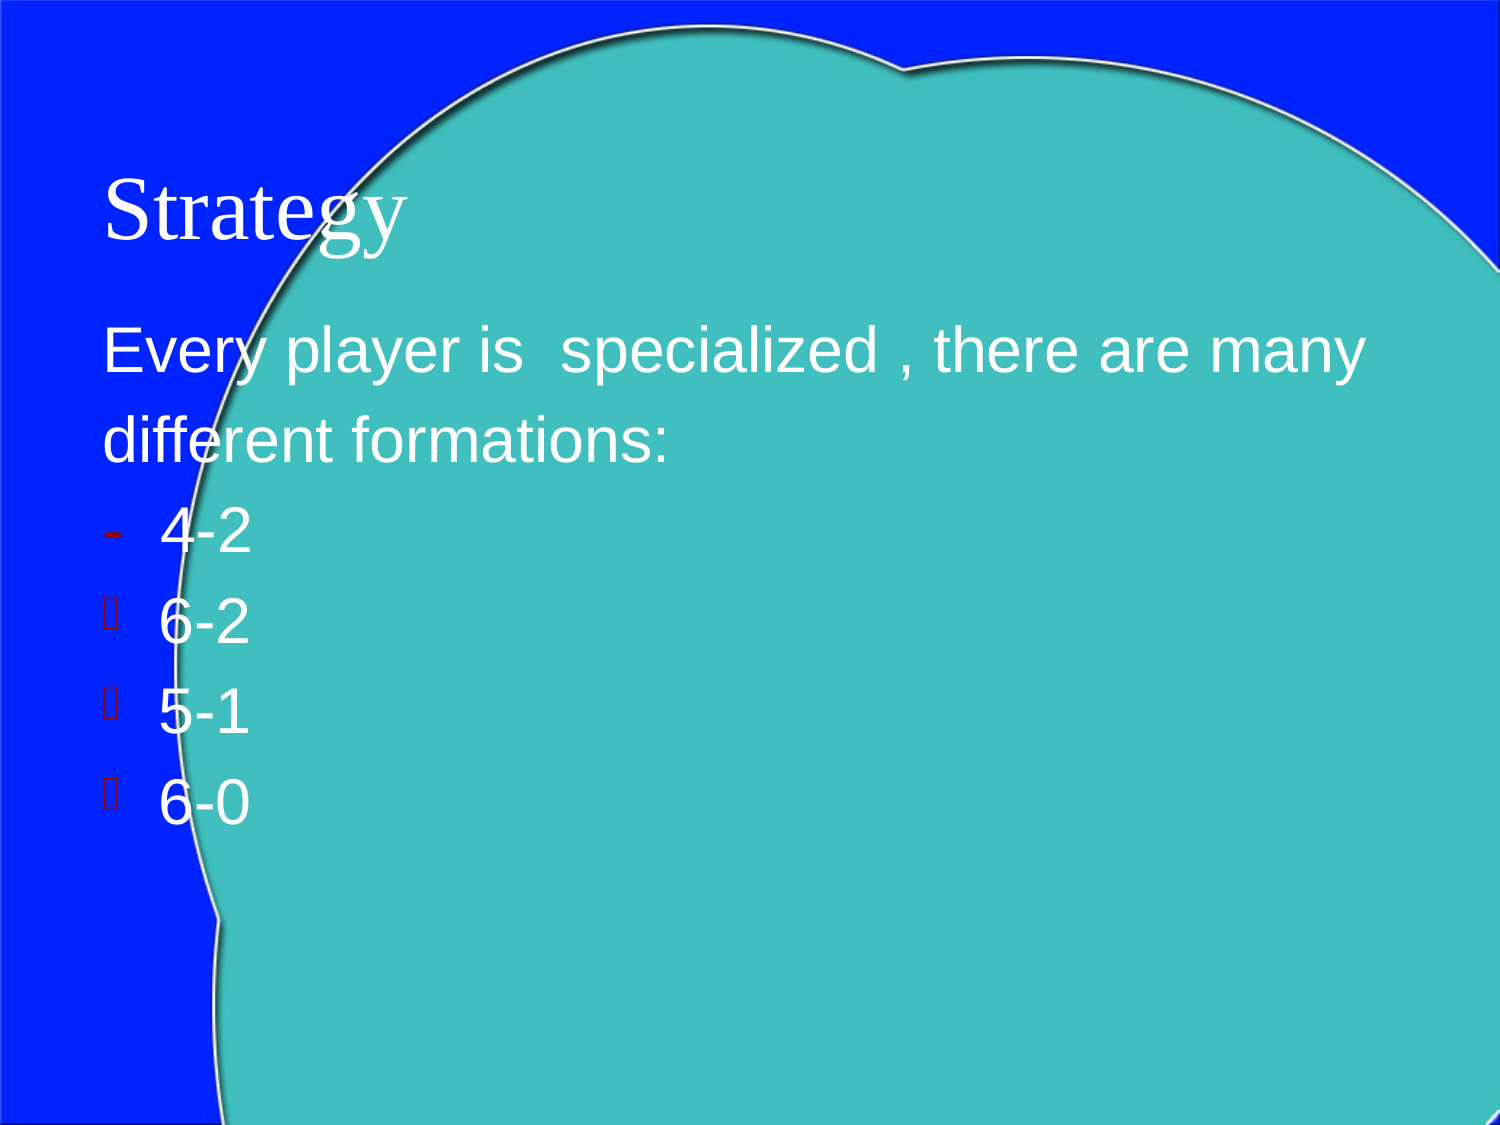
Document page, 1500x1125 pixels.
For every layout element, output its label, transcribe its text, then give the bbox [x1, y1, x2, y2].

title Strategy [87, 77, 1425, 266]
list Every player is specialized , there are many different formations: - 4-2 6-2 5-1 6-0 [87, 299, 1425, 963]
picture [0, 0, 1500, 1125]
